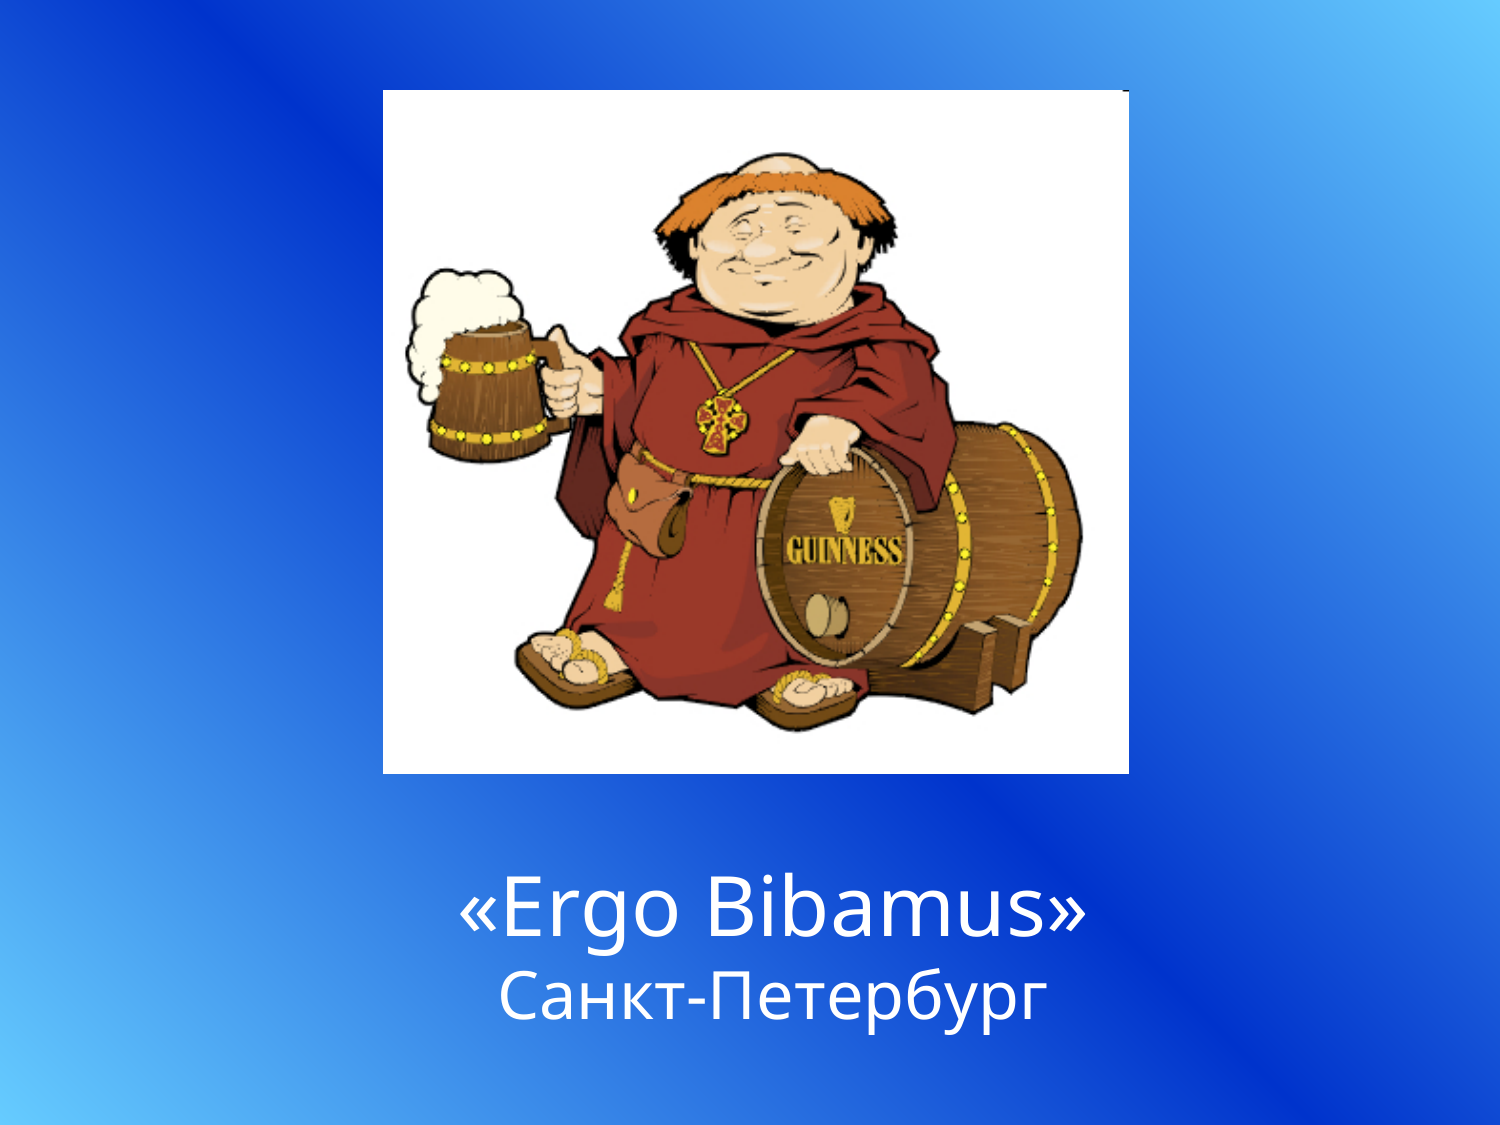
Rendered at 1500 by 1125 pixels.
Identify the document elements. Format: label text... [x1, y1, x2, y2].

text_box «Ergo Bibamus» Санкт-Петербург [135, 822, 1411, 1064]
picture [383, 90, 1129, 774]
